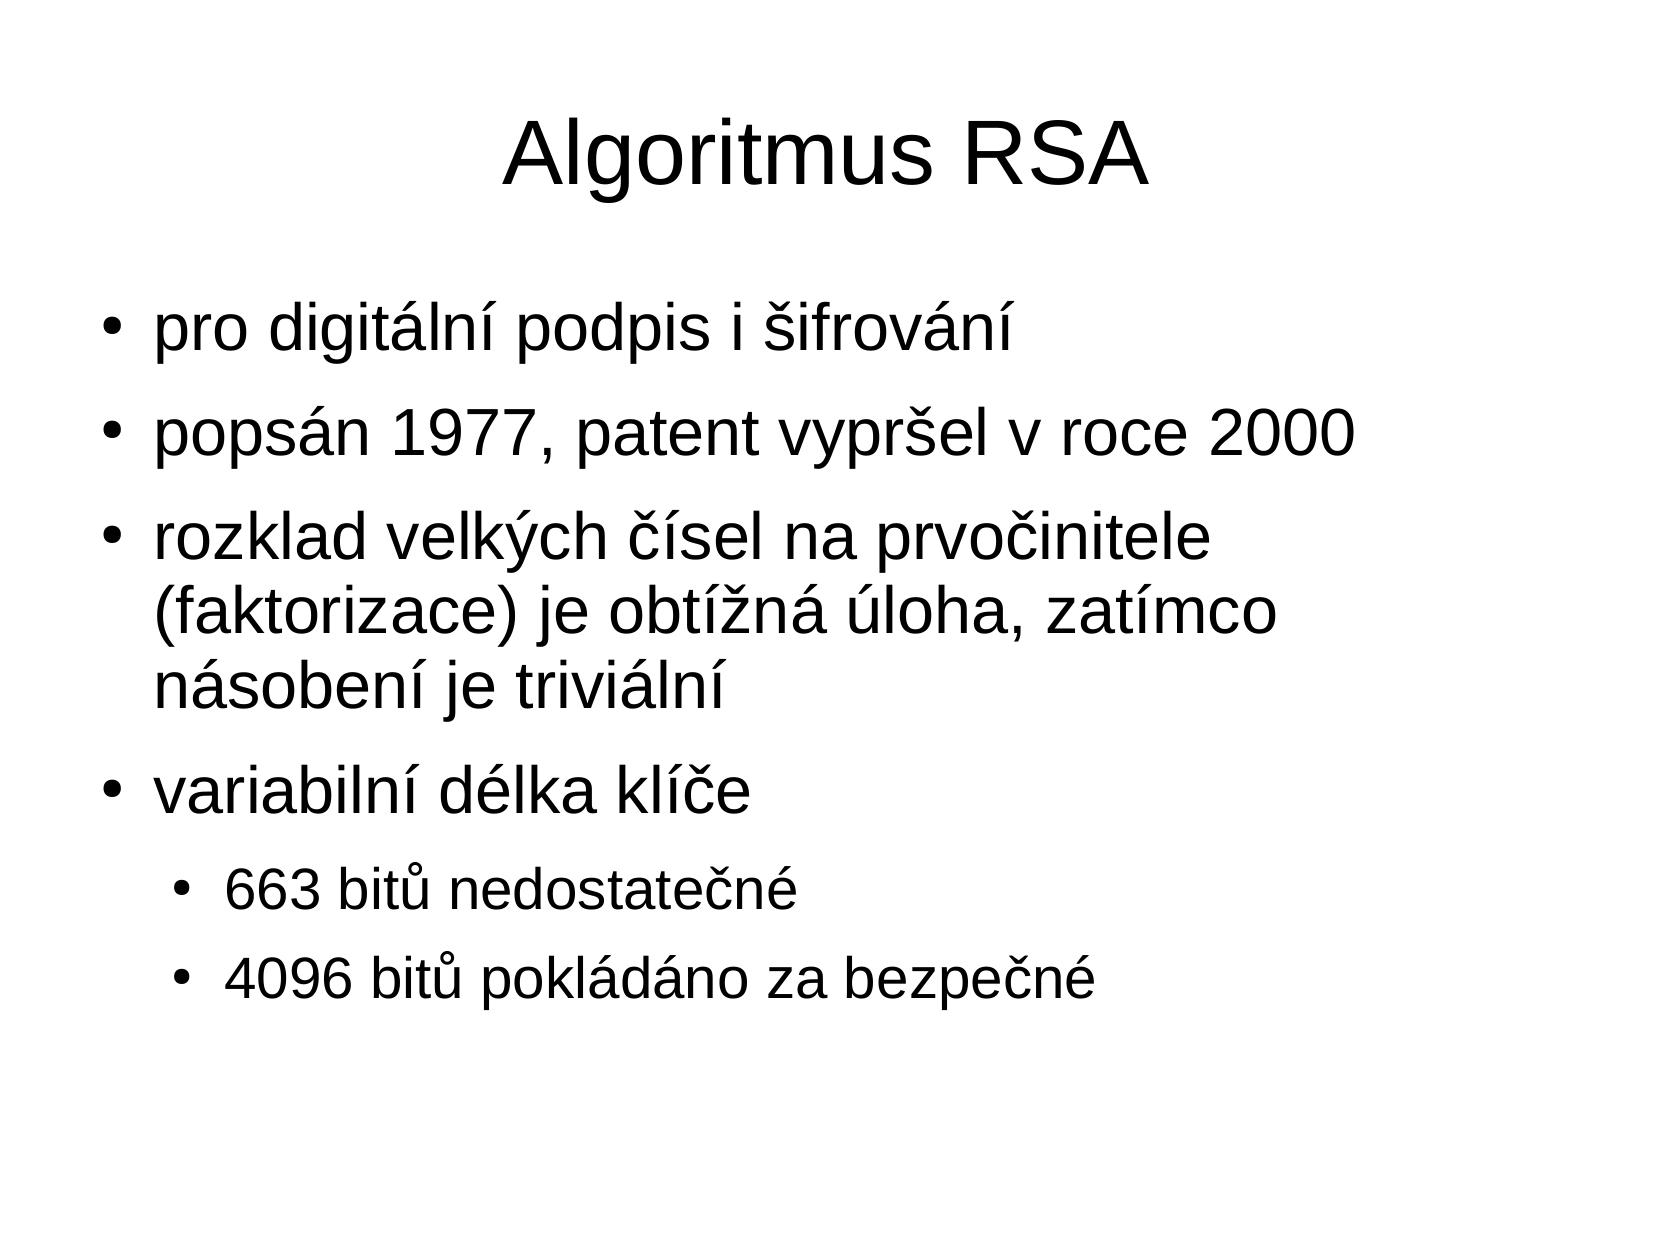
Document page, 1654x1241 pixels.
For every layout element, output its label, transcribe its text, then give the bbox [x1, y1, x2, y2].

list pro digitální podpis i šifrování popsán 1977, patent vypršel v roce 2000 rozklad velkých čísel na prvočinitele (faktorizace) je obtížná úloha, zatímco násobení je triviální variabilní délka klíče 663 bitů nedostatečné 4096 bitů pokládáno za bezpečné [82, 290, 1571, 1094]
title Algoritmus RSA [82, 56, 1571, 250]
